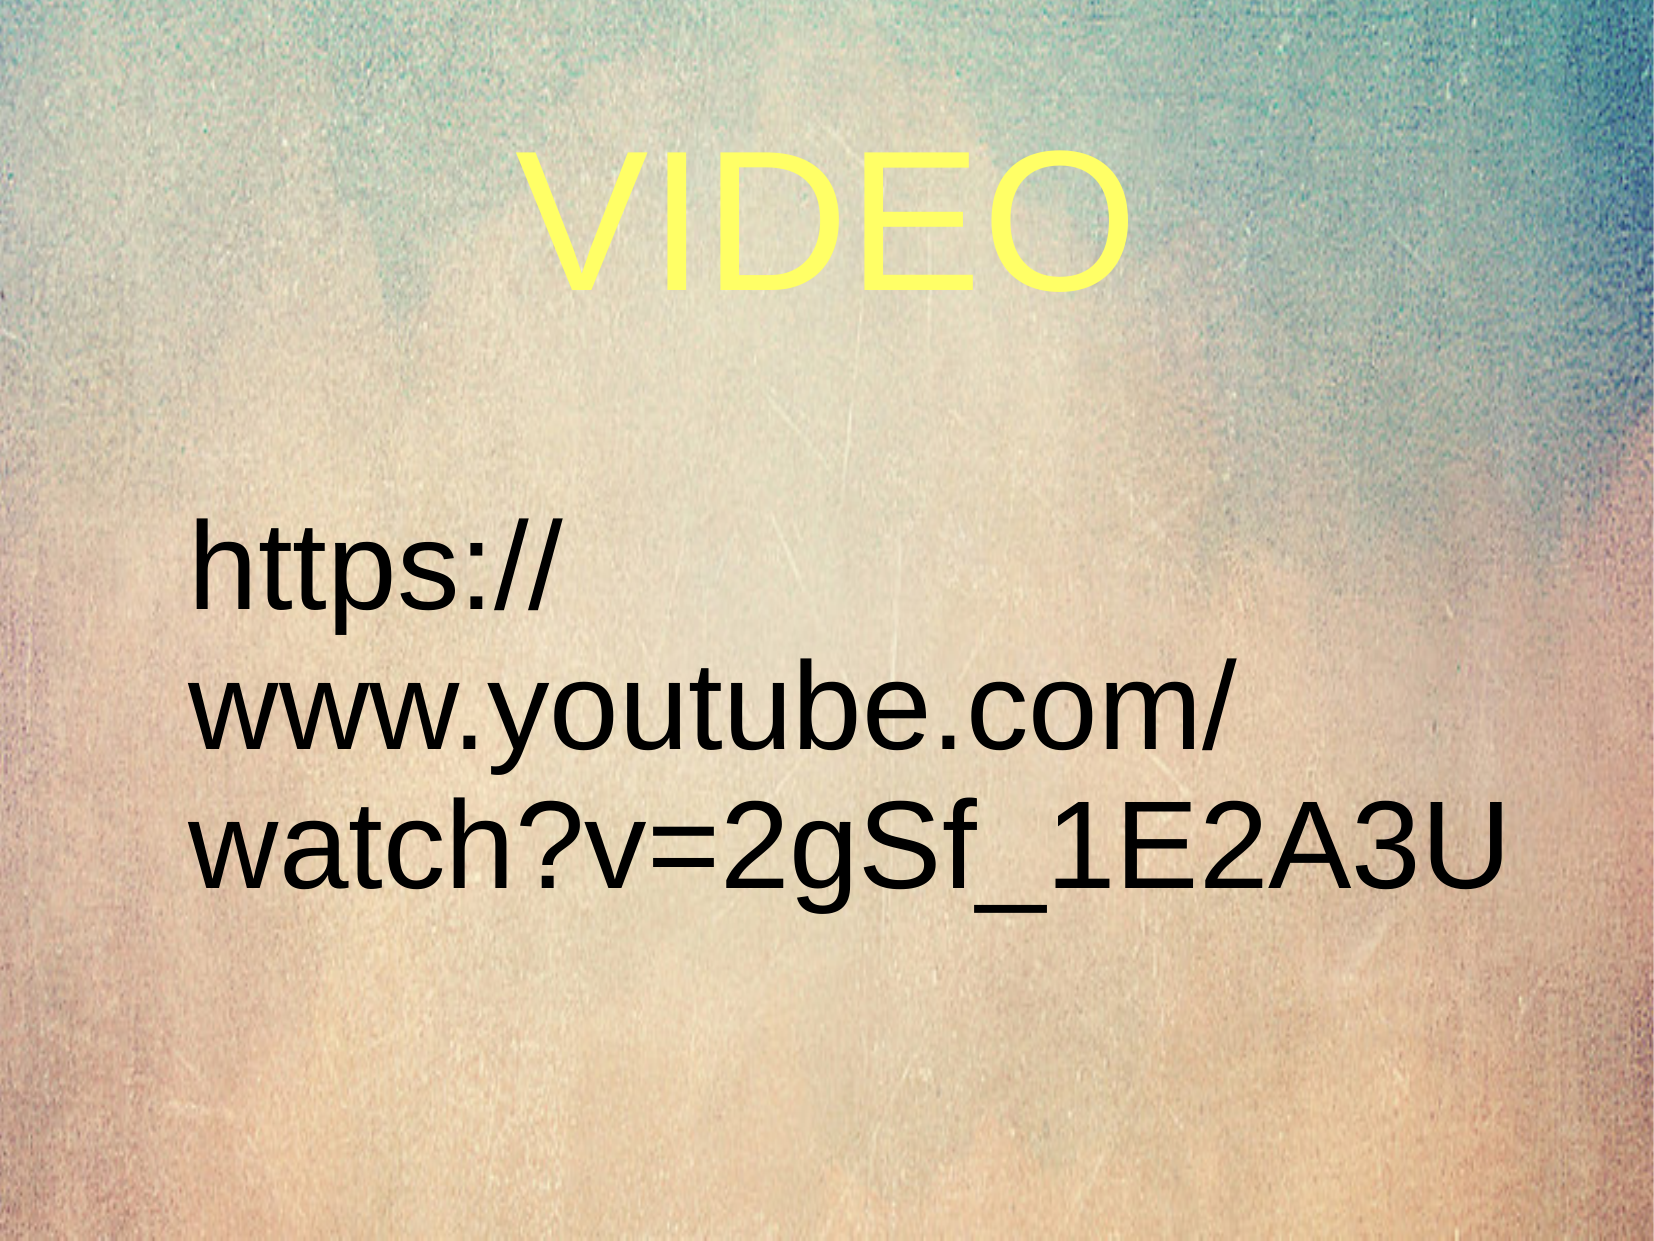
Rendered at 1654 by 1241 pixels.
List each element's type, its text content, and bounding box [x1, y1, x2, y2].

picture [0, 0, 1654, 1241]
list https://www.youtube.com/watch?v=2gSf_1E2A3U [118, 496, 1607, 1216]
title VIDEO [82, 109, 1571, 334]
